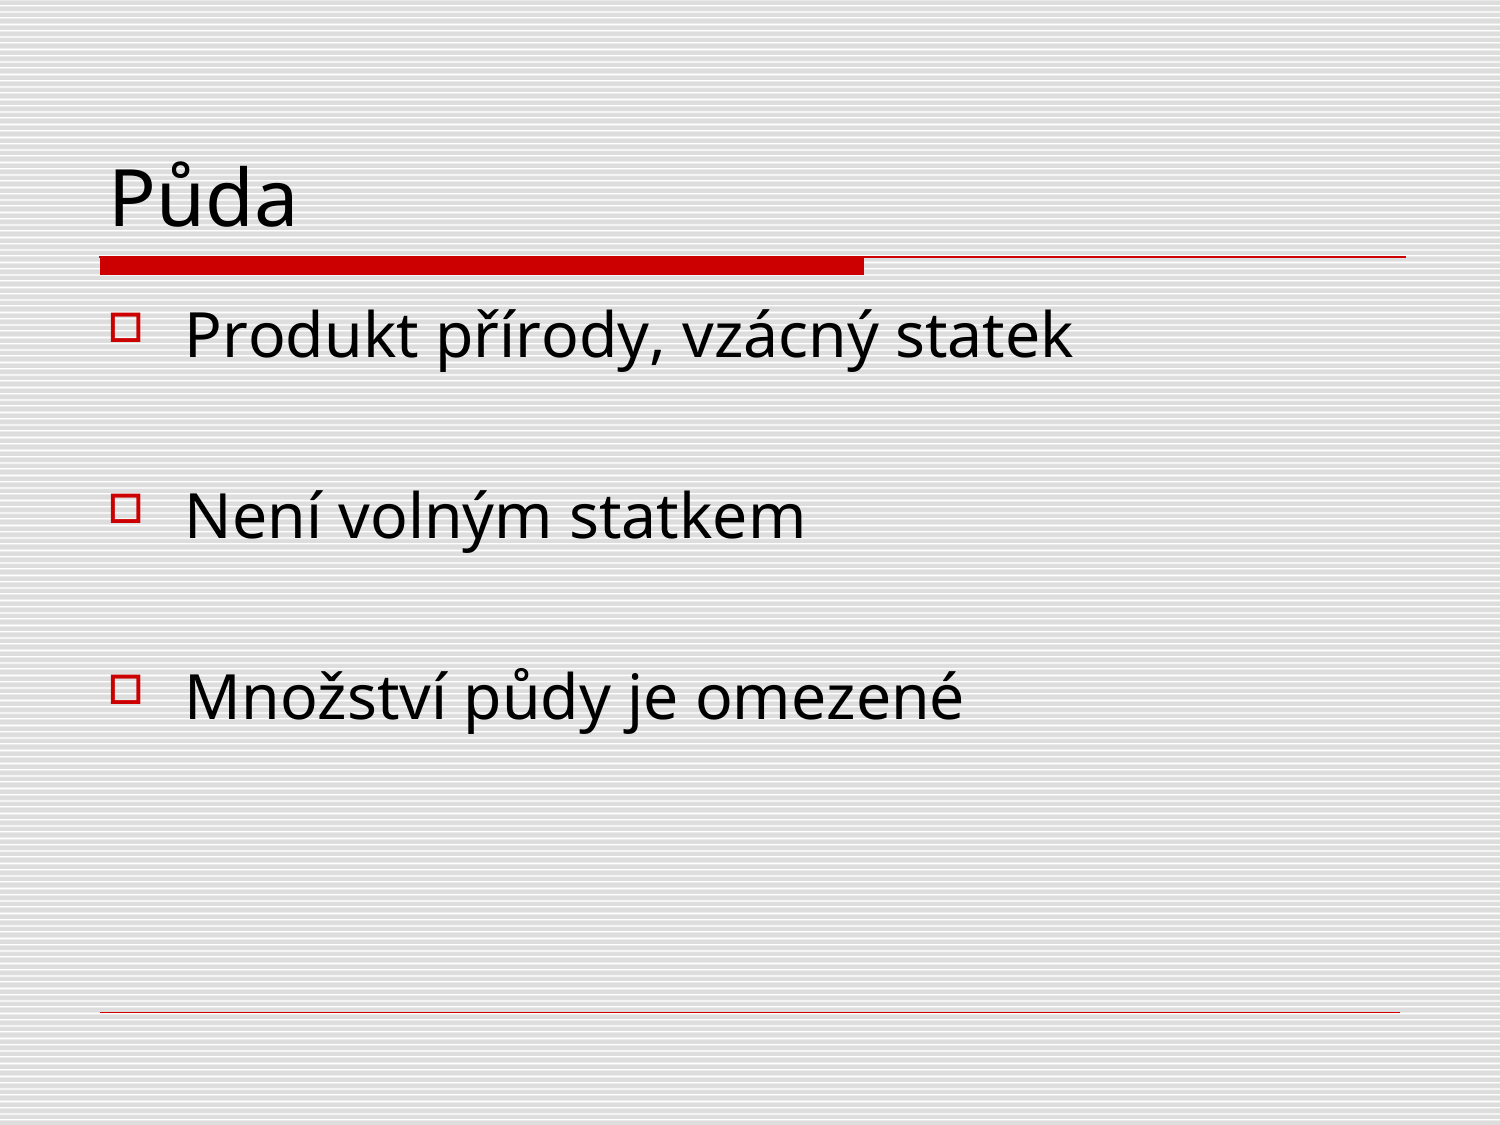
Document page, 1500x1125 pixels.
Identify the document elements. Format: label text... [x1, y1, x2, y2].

picture [0, 0, 1500, 1125]
title Půda [94, 49, 1407, 250]
list Produkt přírody, vzácný statek Není volným statkem Množství půdy je omezené [92, 287, 1406, 988]
